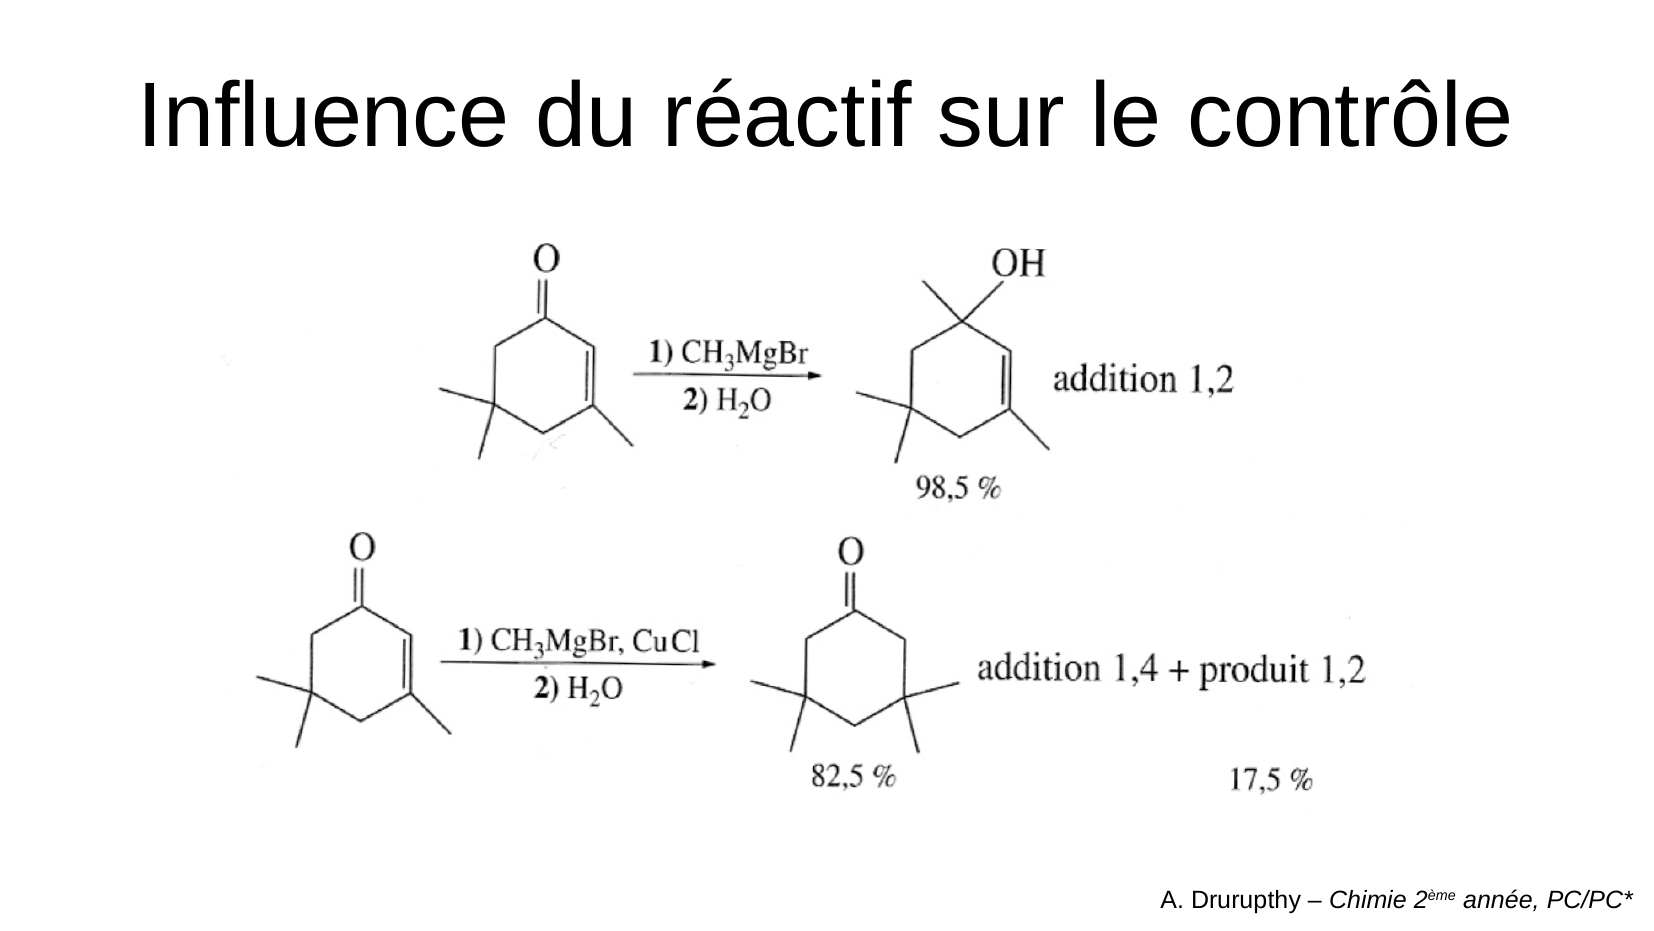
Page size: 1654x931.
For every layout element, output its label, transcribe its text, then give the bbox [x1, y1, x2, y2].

title Influence du réactif sur le contrôle [82, 37, 1571, 193]
text_box A. Drurupthy – Chimie 2ème année, PC/PC* [1145, 878, 1654, 922]
picture [200, 233, 1420, 815]
